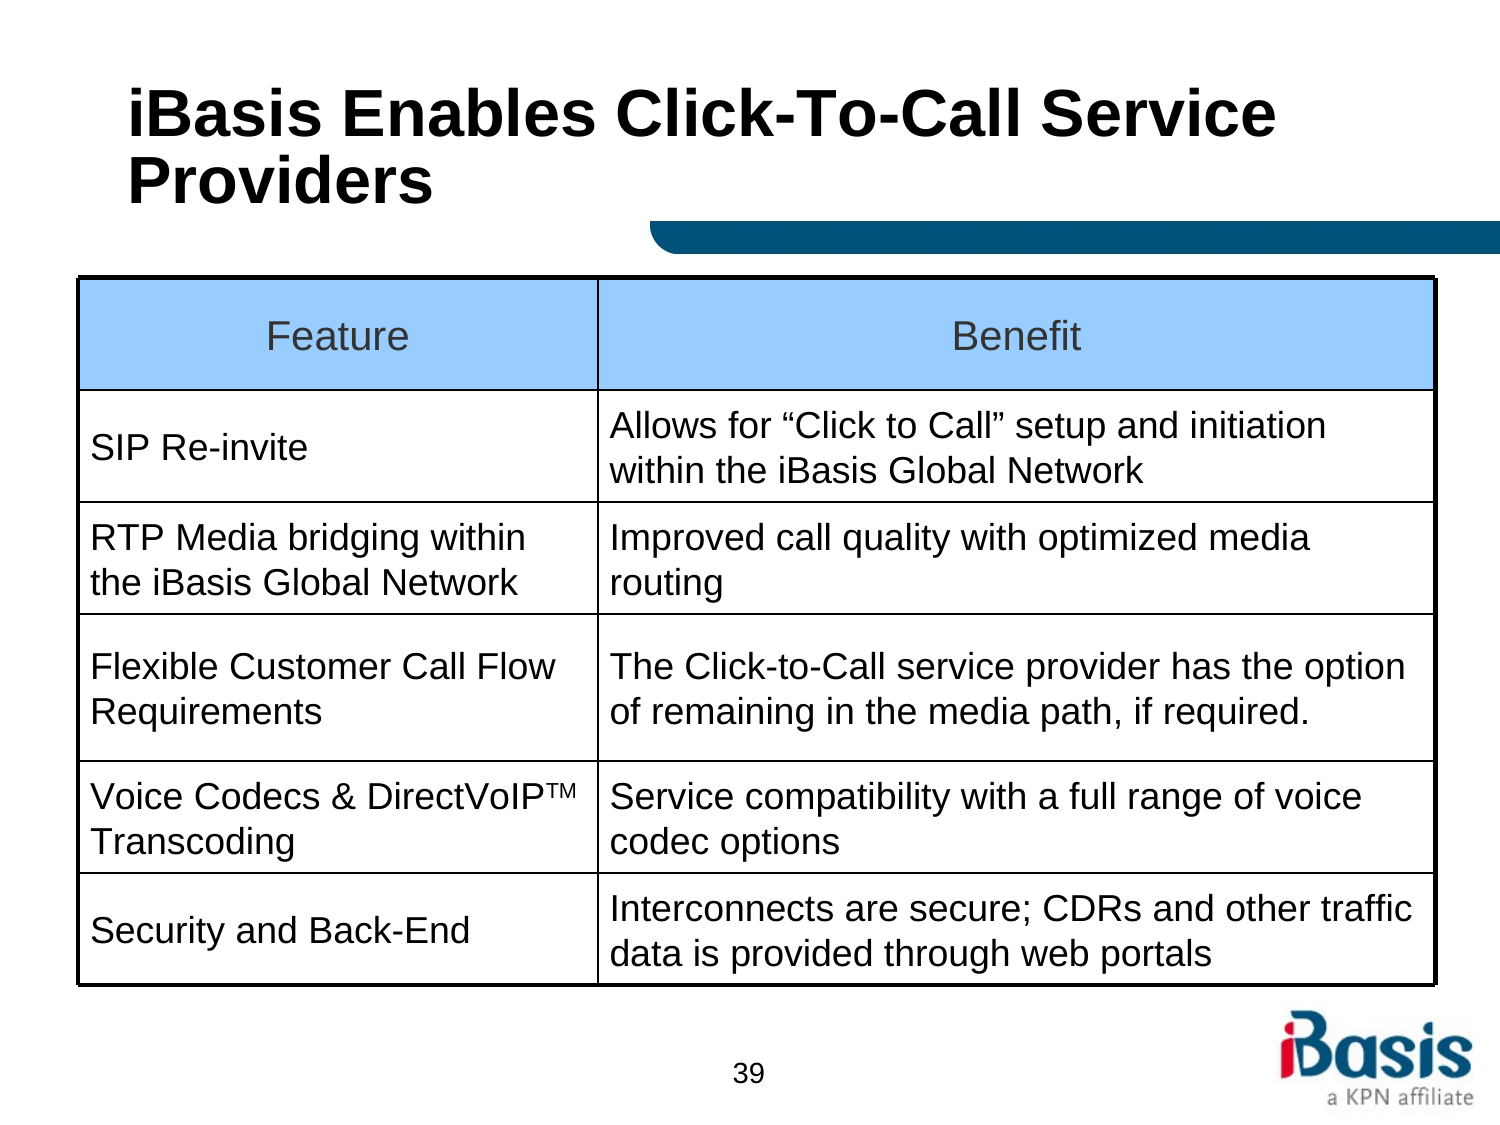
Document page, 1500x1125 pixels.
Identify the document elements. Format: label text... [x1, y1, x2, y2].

text_box The Click-to-Call service provider has the option of remaining in the media path, if required. [599, 615, 1433, 760]
text_box Feature [80, 280, 597, 389]
text_box SIP Re-invite [80, 391, 597, 501]
text_box RTP Media bridging within the iBasis Global Network [80, 503, 597, 613]
picture [1478, 217, 1500, 221]
text_box Improved call quality with optimized media routing [599, 503, 1433, 613]
text_box Benefit [599, 280, 1433, 389]
text_box Voice Codecs & DirectVoIPTM Transcoding [80, 762, 597, 872]
text_box Allows for “Click to Call” setup and initiation within the iBasis Global Network [599, 391, 1433, 501]
picture [642, 238, 1500, 257]
title iBasis Enables Click-To-Call Service Providers [112, 62, 1478, 238]
text_box Interconnects are secure; CDRs and other traffic data is provided through web portals [599, 874, 1433, 983]
picture [1274, 1003, 1481, 1115]
text_box Flexible Customer Call Flow Requirements [80, 615, 597, 760]
text_box Security and Back-End [80, 874, 597, 983]
text_box Service compatibility with a full range of voice codec options [599, 762, 1433, 872]
